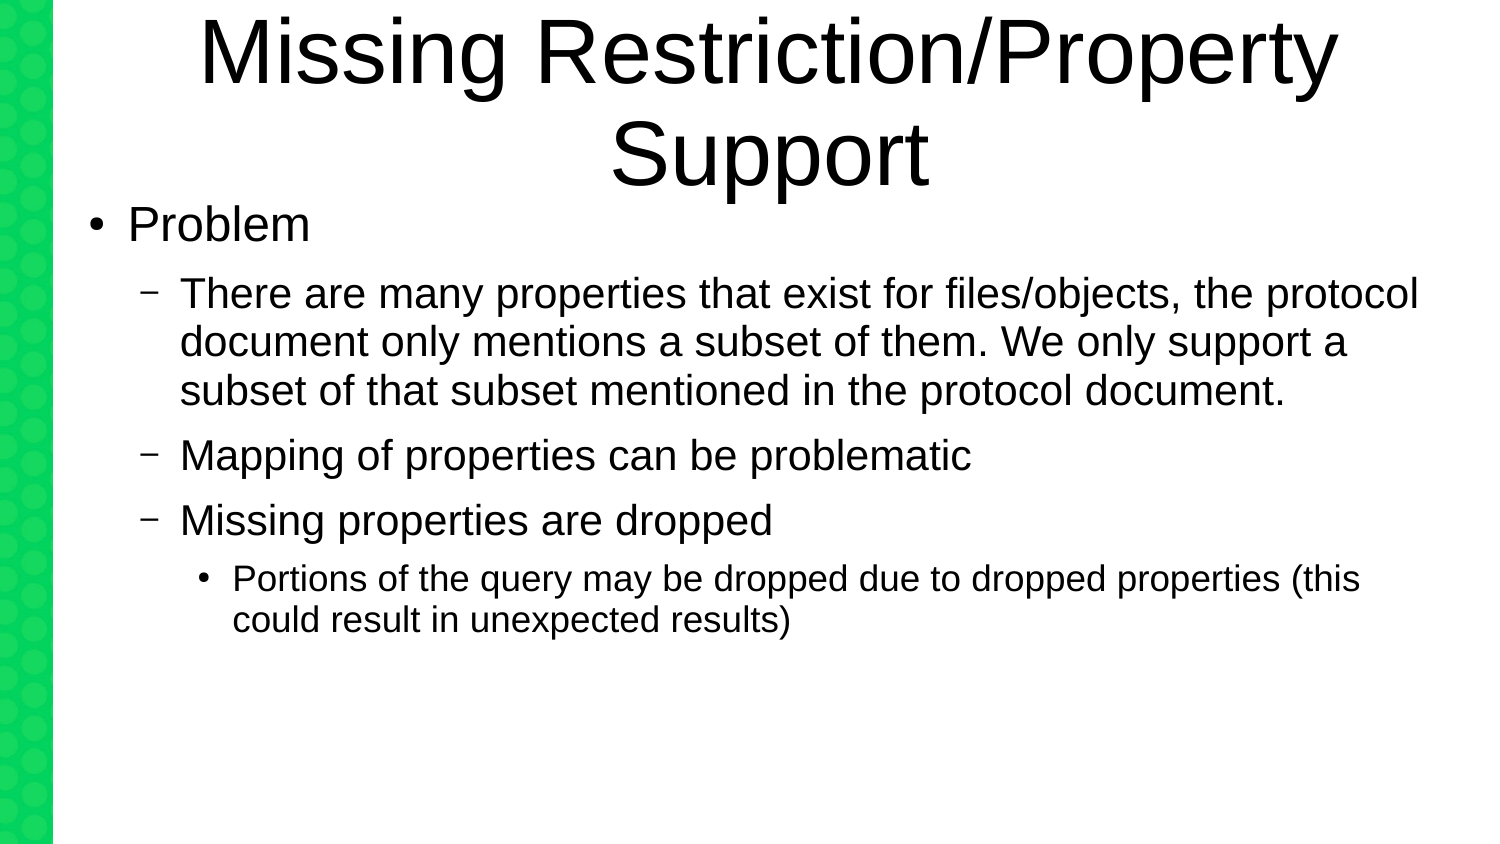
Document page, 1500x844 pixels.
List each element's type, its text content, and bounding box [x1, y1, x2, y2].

title Missing Restriction/Property Support [143, 0, 1397, 197]
picture [0, 0, 61, 844]
list Problem There are many properties that exist for files/objects, the protocol document only mentions a subset of them. We only support a subset of that subset mentioned in the protocol document. Mapping of properties can be problematic Missing properties are dropped Portions of the query may be dropped due to dropped properties (this could result in unexpected results) [75, 197, 1425, 687]
